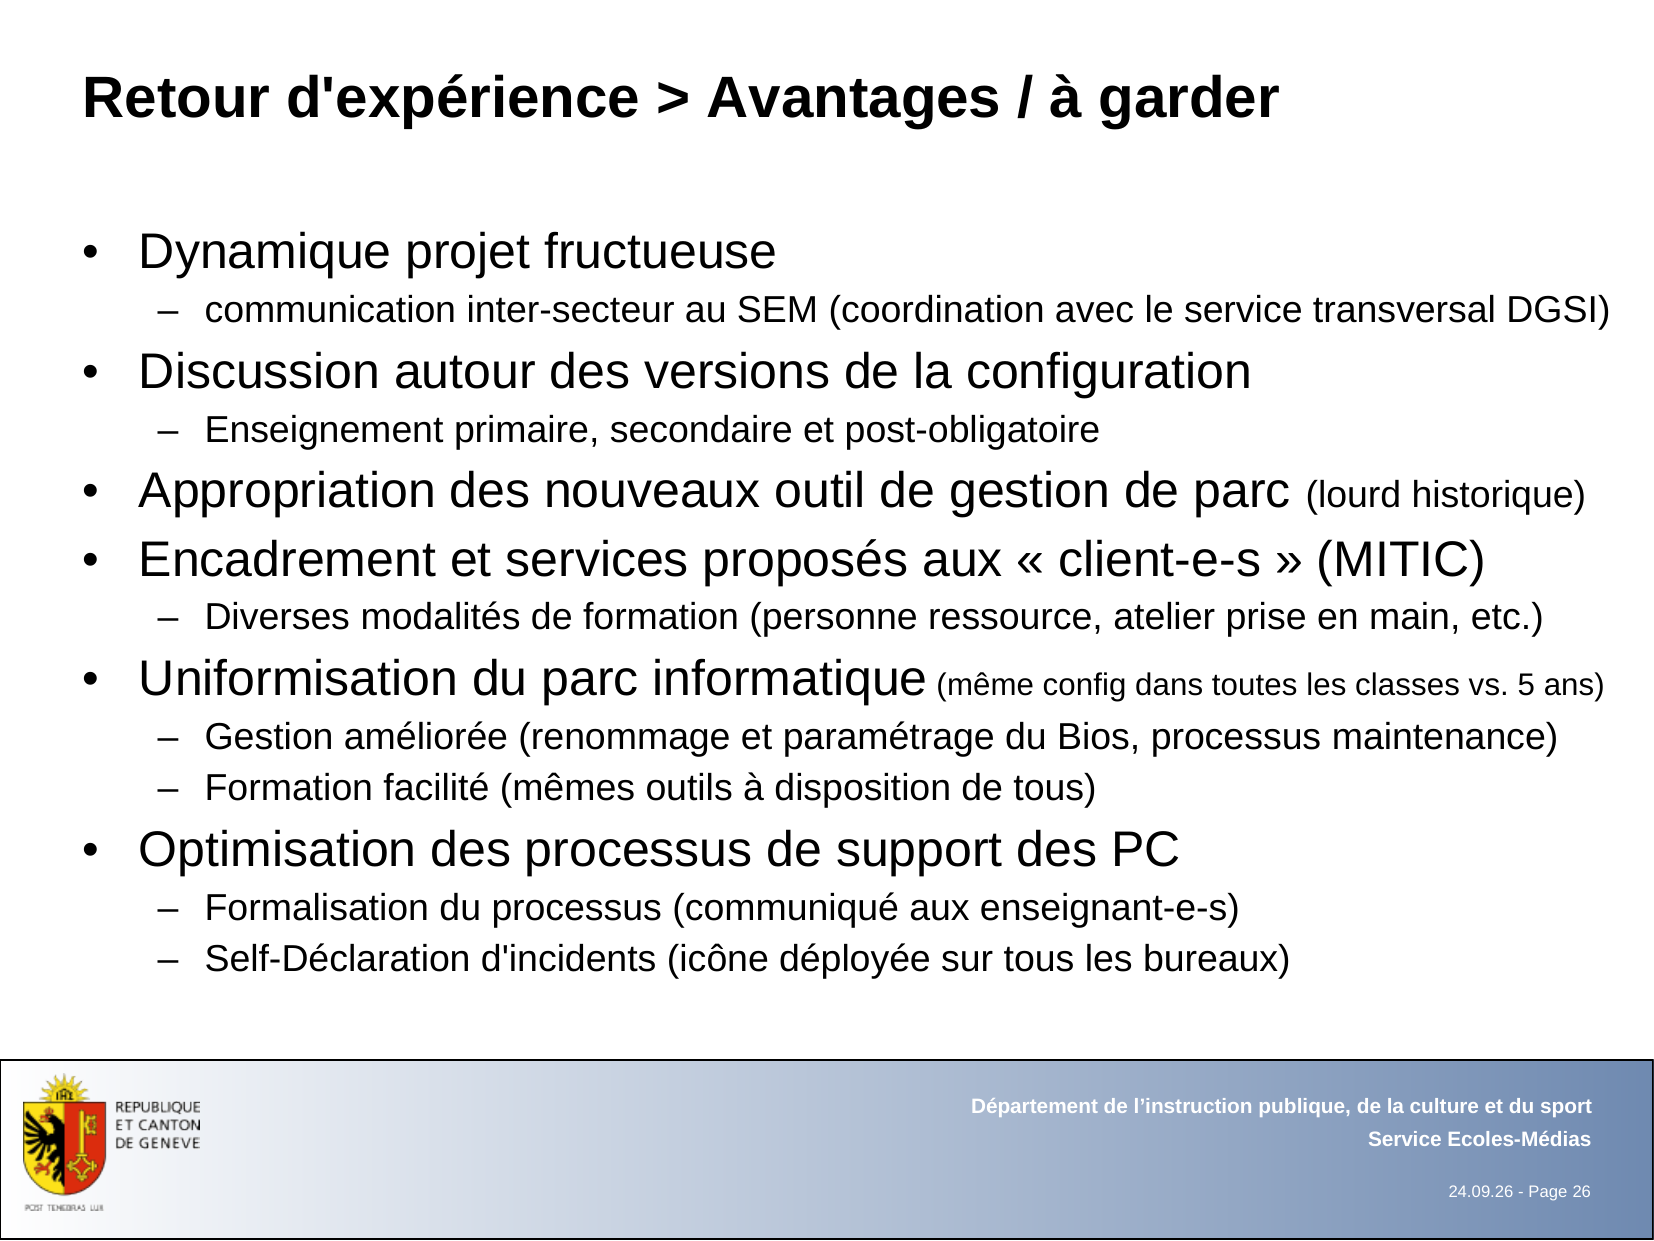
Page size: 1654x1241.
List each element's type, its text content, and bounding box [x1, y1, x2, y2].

picture [23, 1073, 200, 1211]
title Retour d'expérience > Avantages / à garder [82, 23, 1571, 172]
list Dynamique projet fructueuse communication inter-secteur au SEM (coordination avec le service transversal DGSI) Discussion autour des versions de la configuration Enseignement primaire, secondaire et post-obligatoire Appropriation des nouveaux outil de gestion de parc (lourd historique) Encadrement et services proposés aux « client-e-s » (MITIC) Diverses modalités de formation (personne ressource, atelier prise en main, etc.) Uniformisation du parc informatique (même config dans toutes les classes vs. 5 ans) Gestion améliorée (renommage et paramétrage du Bios, processus maintenance) Formation facilité (mêmes outils à disposition de tous) Optimisation des processus de support des PC Formalisation du processus (communiqué aux enseignant-e-s) Self-Déclaration d'incidents (icône déployée sur tous les bureaux) [82, 223, 1625, 1058]
